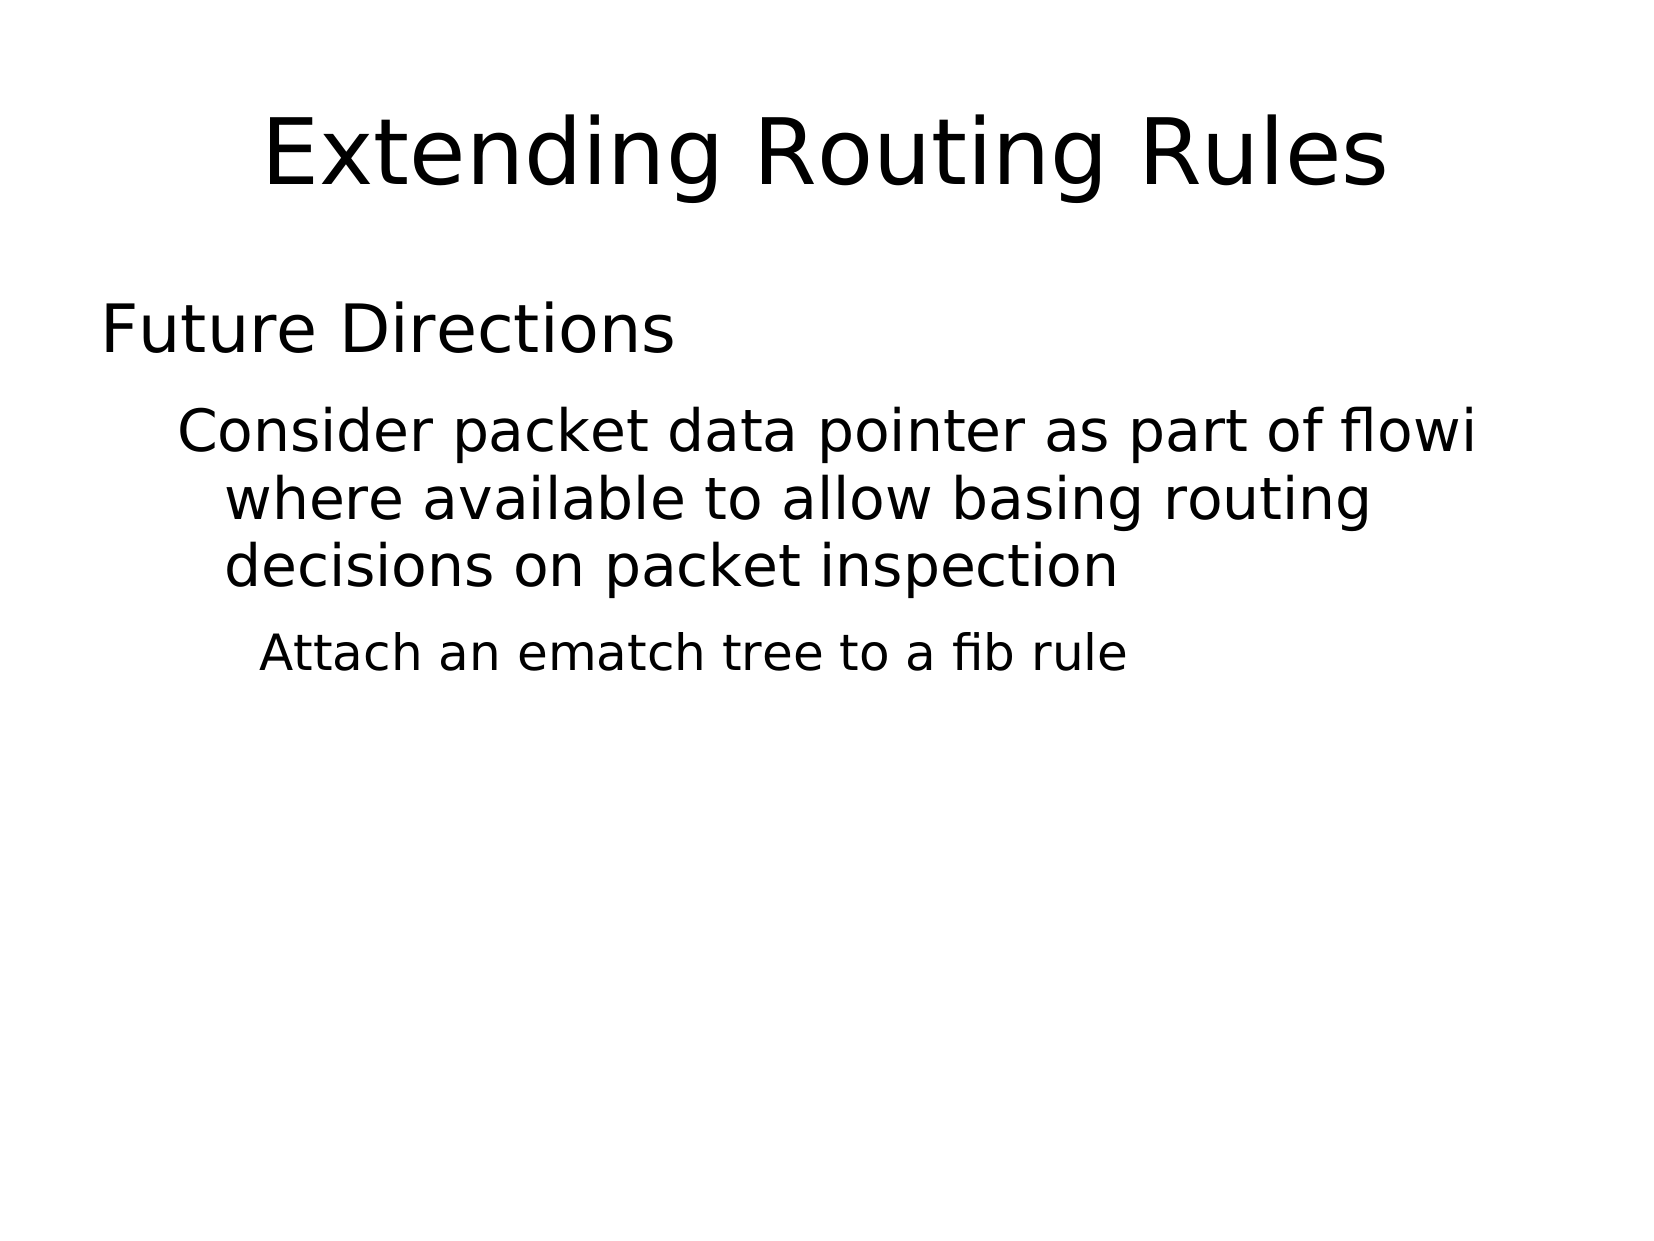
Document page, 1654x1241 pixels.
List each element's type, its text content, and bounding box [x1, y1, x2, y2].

list Future Directions Consider packet data pointer as part of flowi where available to allow basing routing decisions on packet inspection Attach an ematch tree to a fib rule [82, 290, 1571, 1109]
title Extending Routing Rules [82, 49, 1571, 257]
